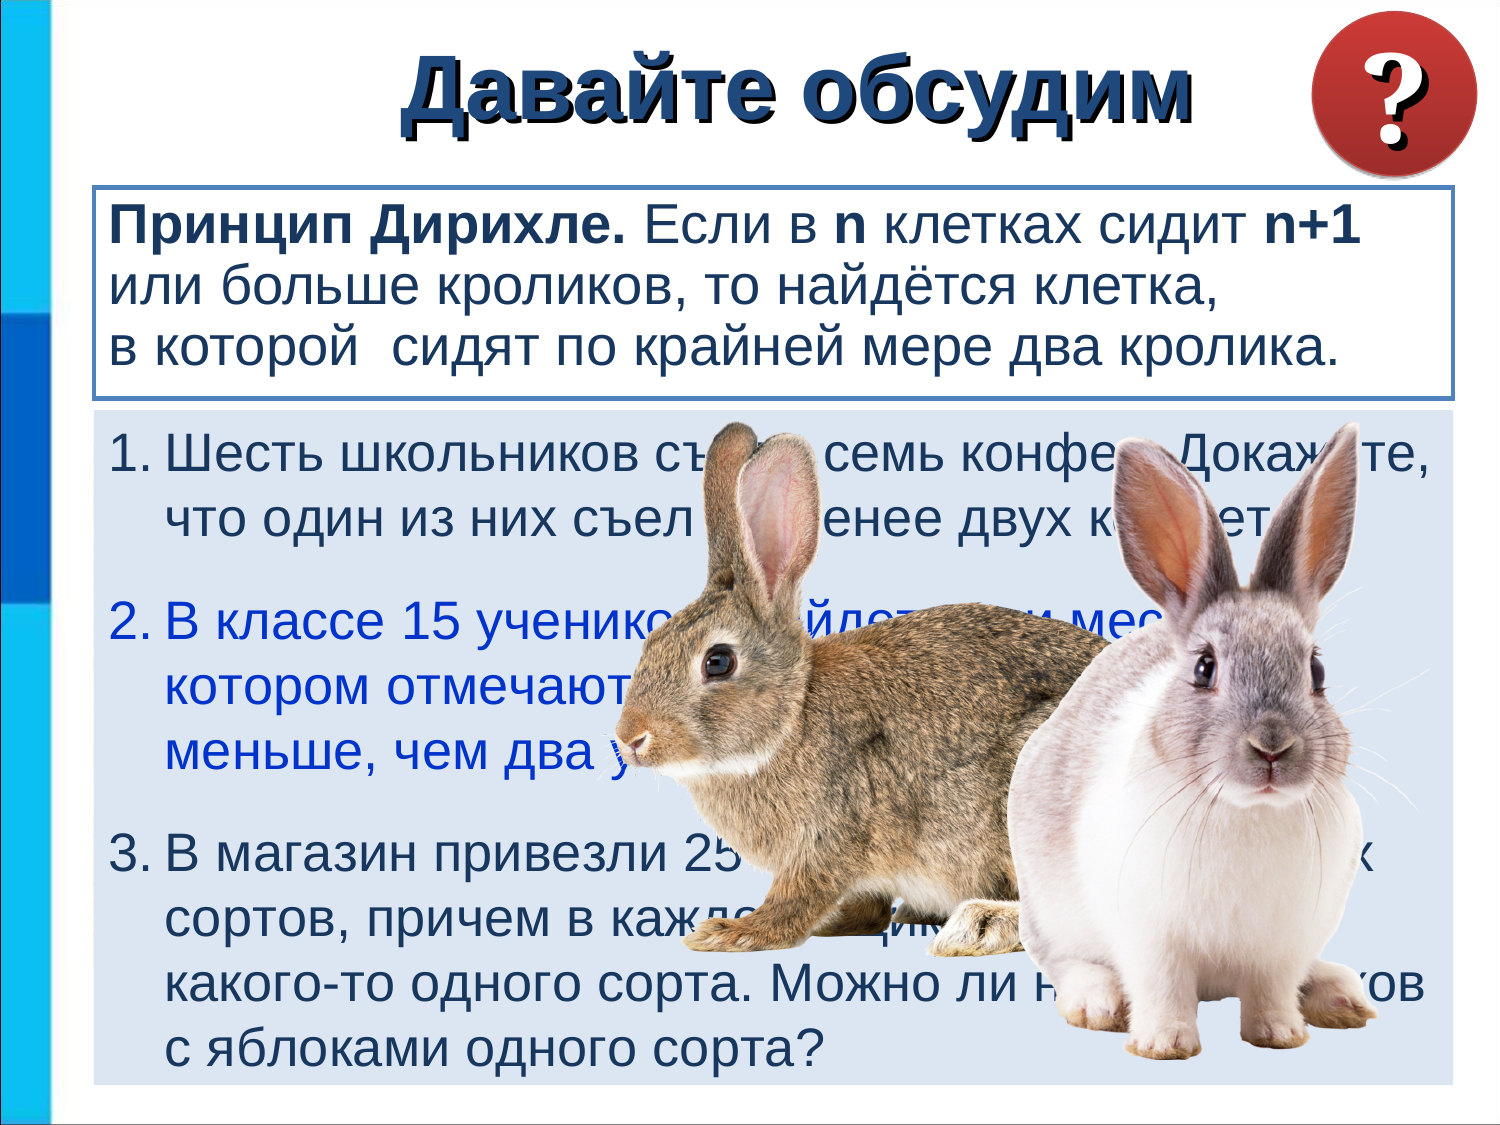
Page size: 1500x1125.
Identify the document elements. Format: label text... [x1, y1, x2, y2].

text_box ? [1312, 11, 1477, 176]
picture [0, 0, 1500, 1125]
text_box Шесть школьников съели семь конфет. Докажите, что один из них съел не менее двух конфет. В классе 15 учеников. Найдется ли месяц, в котором отмечают свои дни рождения не меньше, чем два ученика этого класса? В магазин привезли 25 ящиков с яблоками трех сортов, причем в каждом ящике лежат яблоки какого-то одного сорта. Можно ли найти 9 ящиков с яблоками одного сорта? [93, 410, 1454, 1086]
list Принцип Дирихле. Если в n клетках сидит n+1 или больше кроликов, то найдётся клетка, в которой сидят по крайней мере два кролика. [93, 187, 1454, 399]
title Давайте обсудим [171, 30, 1341, 135]
